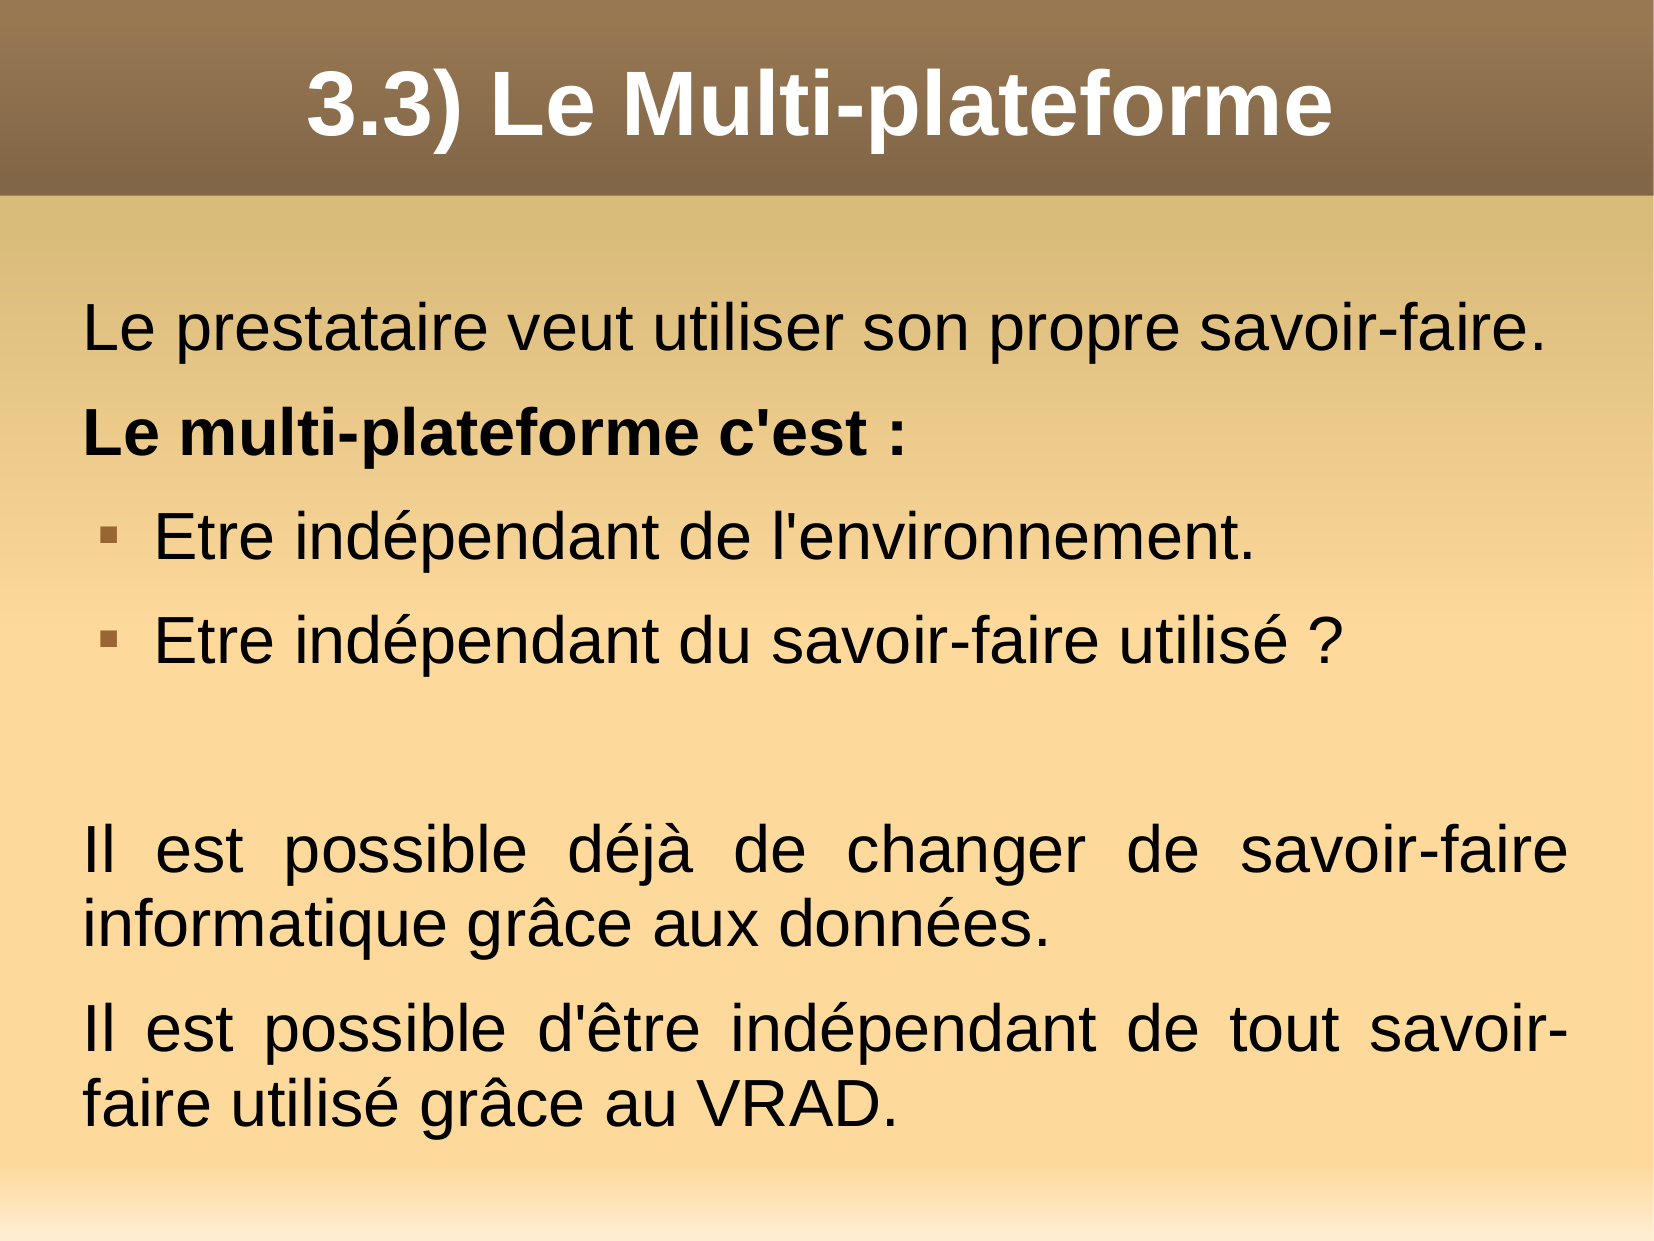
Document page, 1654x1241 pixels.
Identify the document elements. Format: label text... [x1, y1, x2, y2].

title 3.3) Le Multi-plateforme [76, 0, 1565, 208]
list Le prestataire veut utiliser son propre savoir-faire. Le multi-plateforme c'est : Etre indépendant de l'environnement. Etre indépendant du savoir-faire utilisé ? Il est possible déjà de changer de savoir-faire informatique grâce aux données. Il est possible d'être indépendant de tout savoir-faire utilisé grâce au VRAD. [82, 290, 1571, 1141]
picture [0, 0, 1654, 1241]
